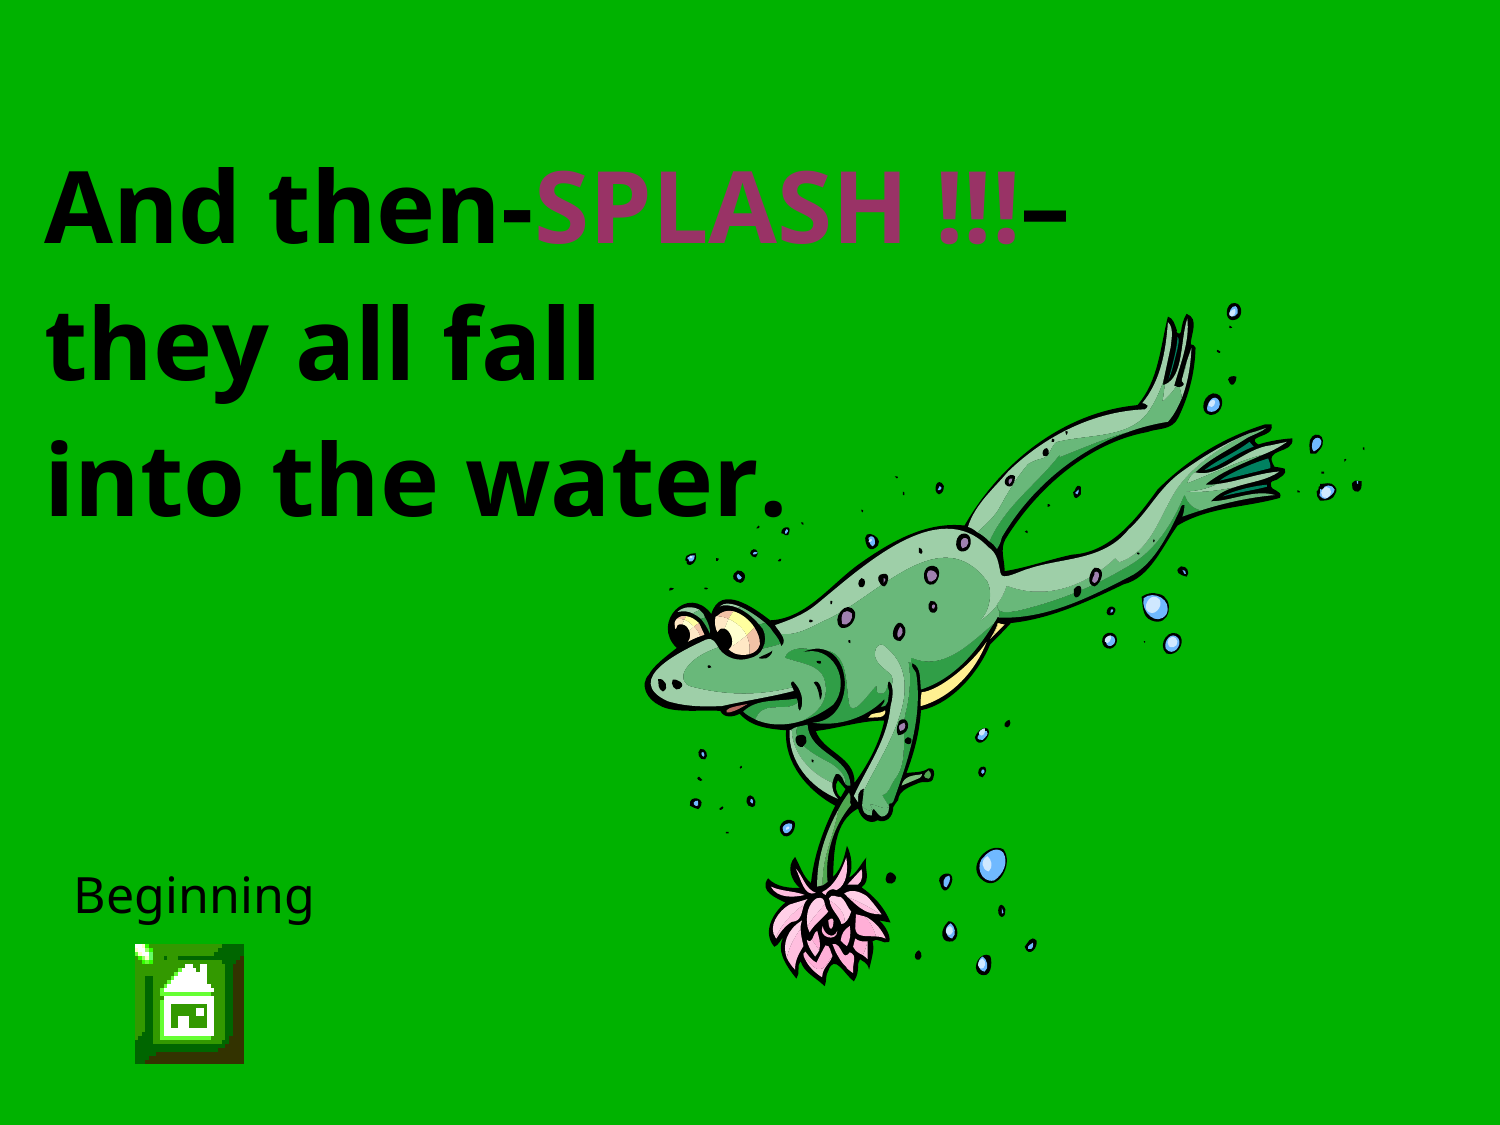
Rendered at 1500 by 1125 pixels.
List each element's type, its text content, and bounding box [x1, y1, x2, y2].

title And then-SPLASH !!!– they all fall into the water. [29, 119, 1157, 554]
picture [620, 299, 1365, 987]
picture [135, 944, 244, 1064]
text_box Beginning [59, 856, 308, 932]
